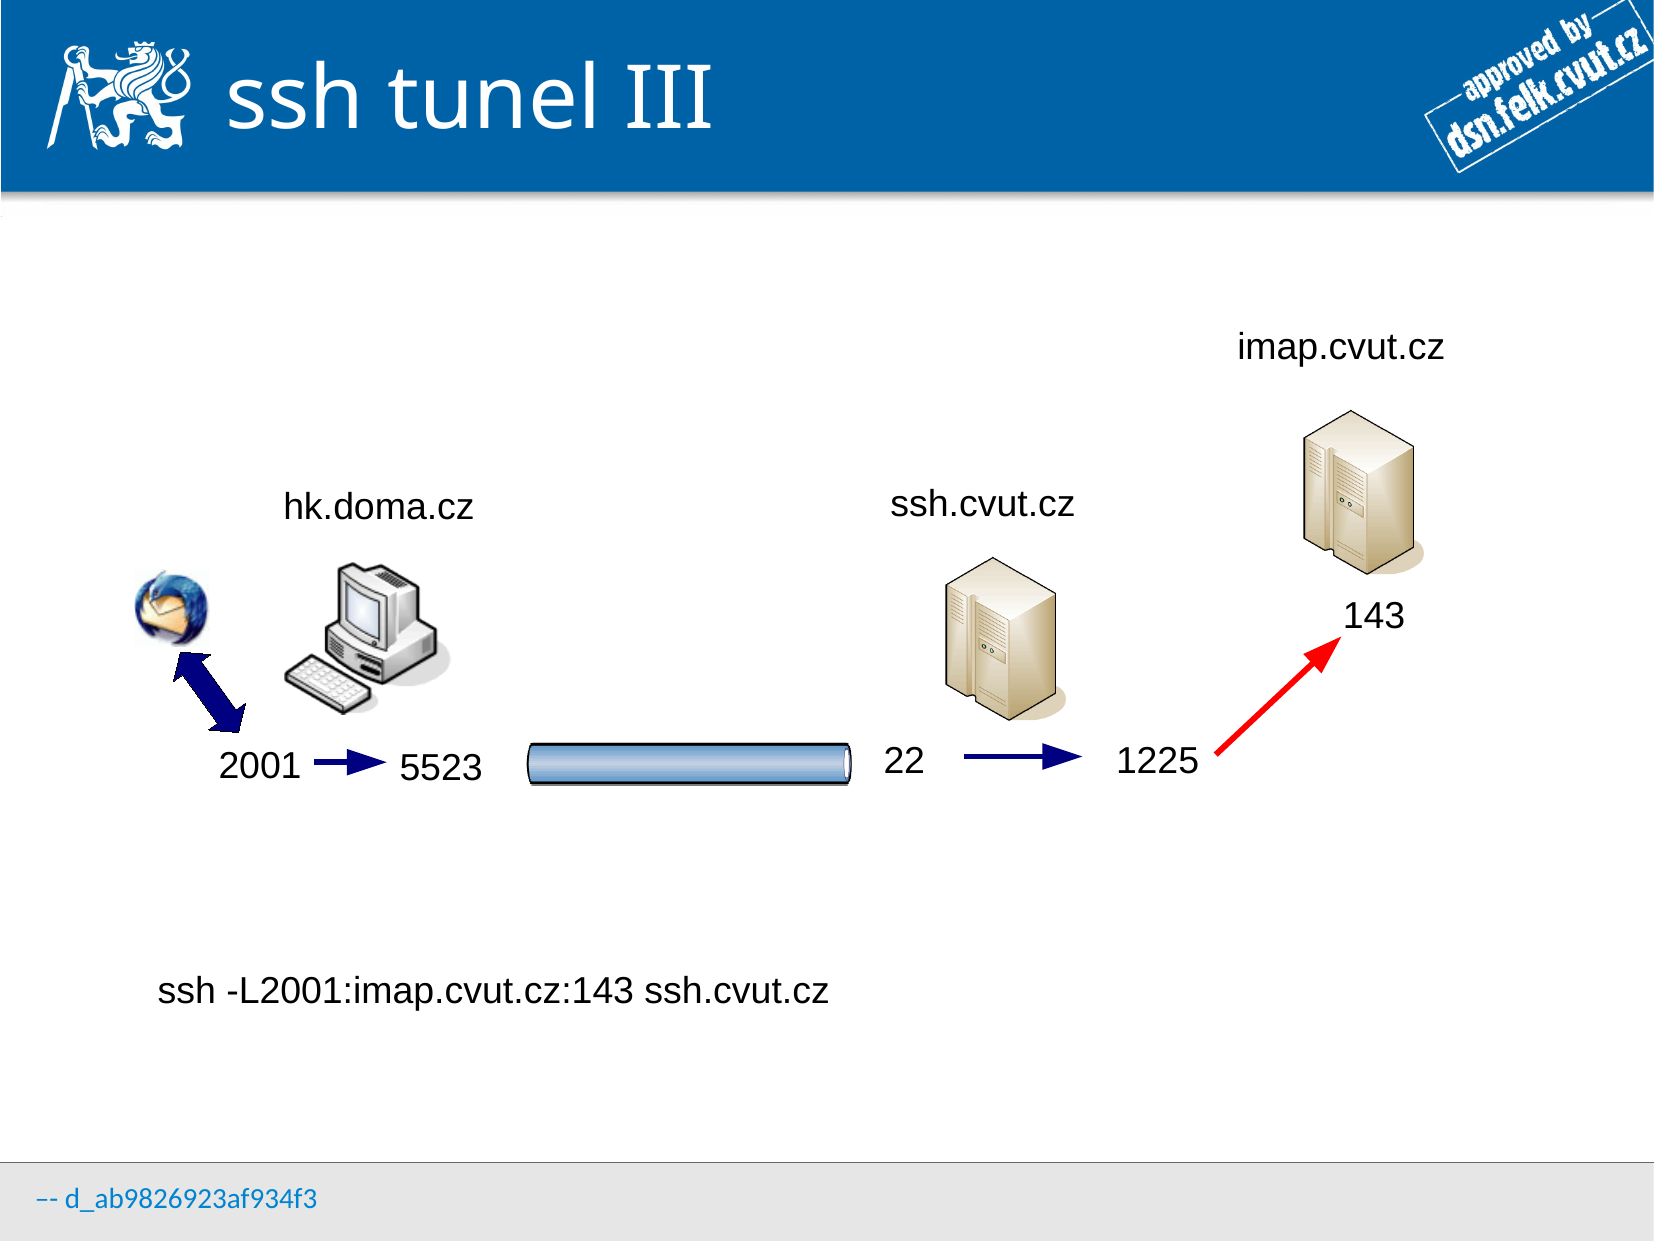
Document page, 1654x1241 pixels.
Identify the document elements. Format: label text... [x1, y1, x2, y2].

picture [1303, 409, 1424, 575]
text_box 2001 [203, 737, 317, 795]
picture [1, 0, 1654, 217]
text_box ssh -L2001:imap.cvut.cz:143 ssh.cvut.cz [142, 962, 846, 1020]
picture [134, 569, 210, 647]
text_box 143 [1328, 586, 1421, 644]
text_box hk.doma.cz [268, 478, 490, 536]
text_box 5523 [384, 739, 498, 797]
text_box imap.cvut.cz [1222, 318, 1461, 376]
picture [526, 742, 852, 786]
title ssh tunel III [225, 0, 1426, 188]
text_box [173, 652, 246, 733]
text_box 1225 [1101, 731, 1214, 789]
picture [945, 556, 1066, 721]
text_box ssh.cvut.cz [875, 474, 1114, 532]
text_box 22 [868, 731, 941, 789]
picture [284, 562, 451, 715]
